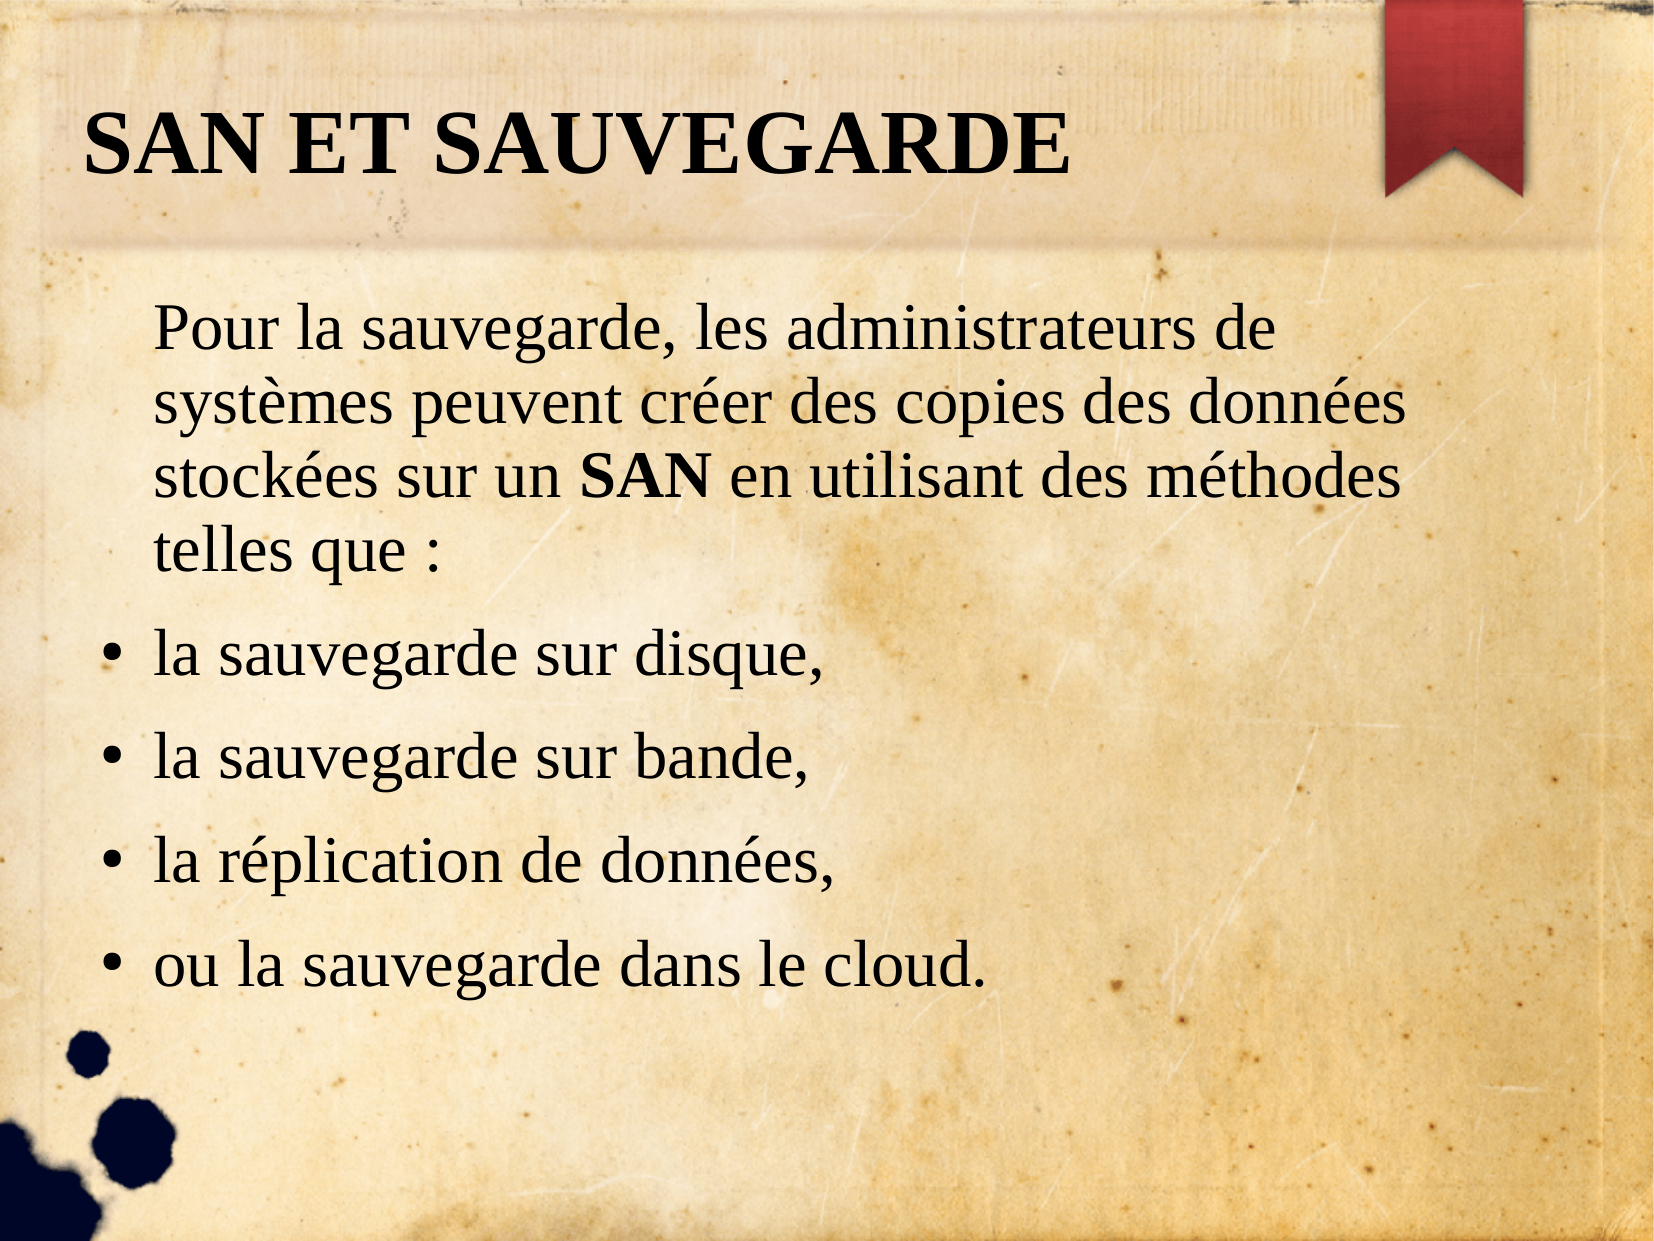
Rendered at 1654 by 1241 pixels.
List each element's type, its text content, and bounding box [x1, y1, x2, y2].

picture [0, 0, 1654, 1241]
title SAN ET SAUVEGARDE [82, 49, 1347, 237]
list Pour la sauvegarde, les administrateurs de systèmes peuvent créer des copies des données stockées sur un SAN en utilisant des méthodes telles que : la sauvegarde sur disque, la sauvegarde sur bande, la réplication de données, ou la sauvegarde dans le cloud. [82, 290, 1538, 1010]
